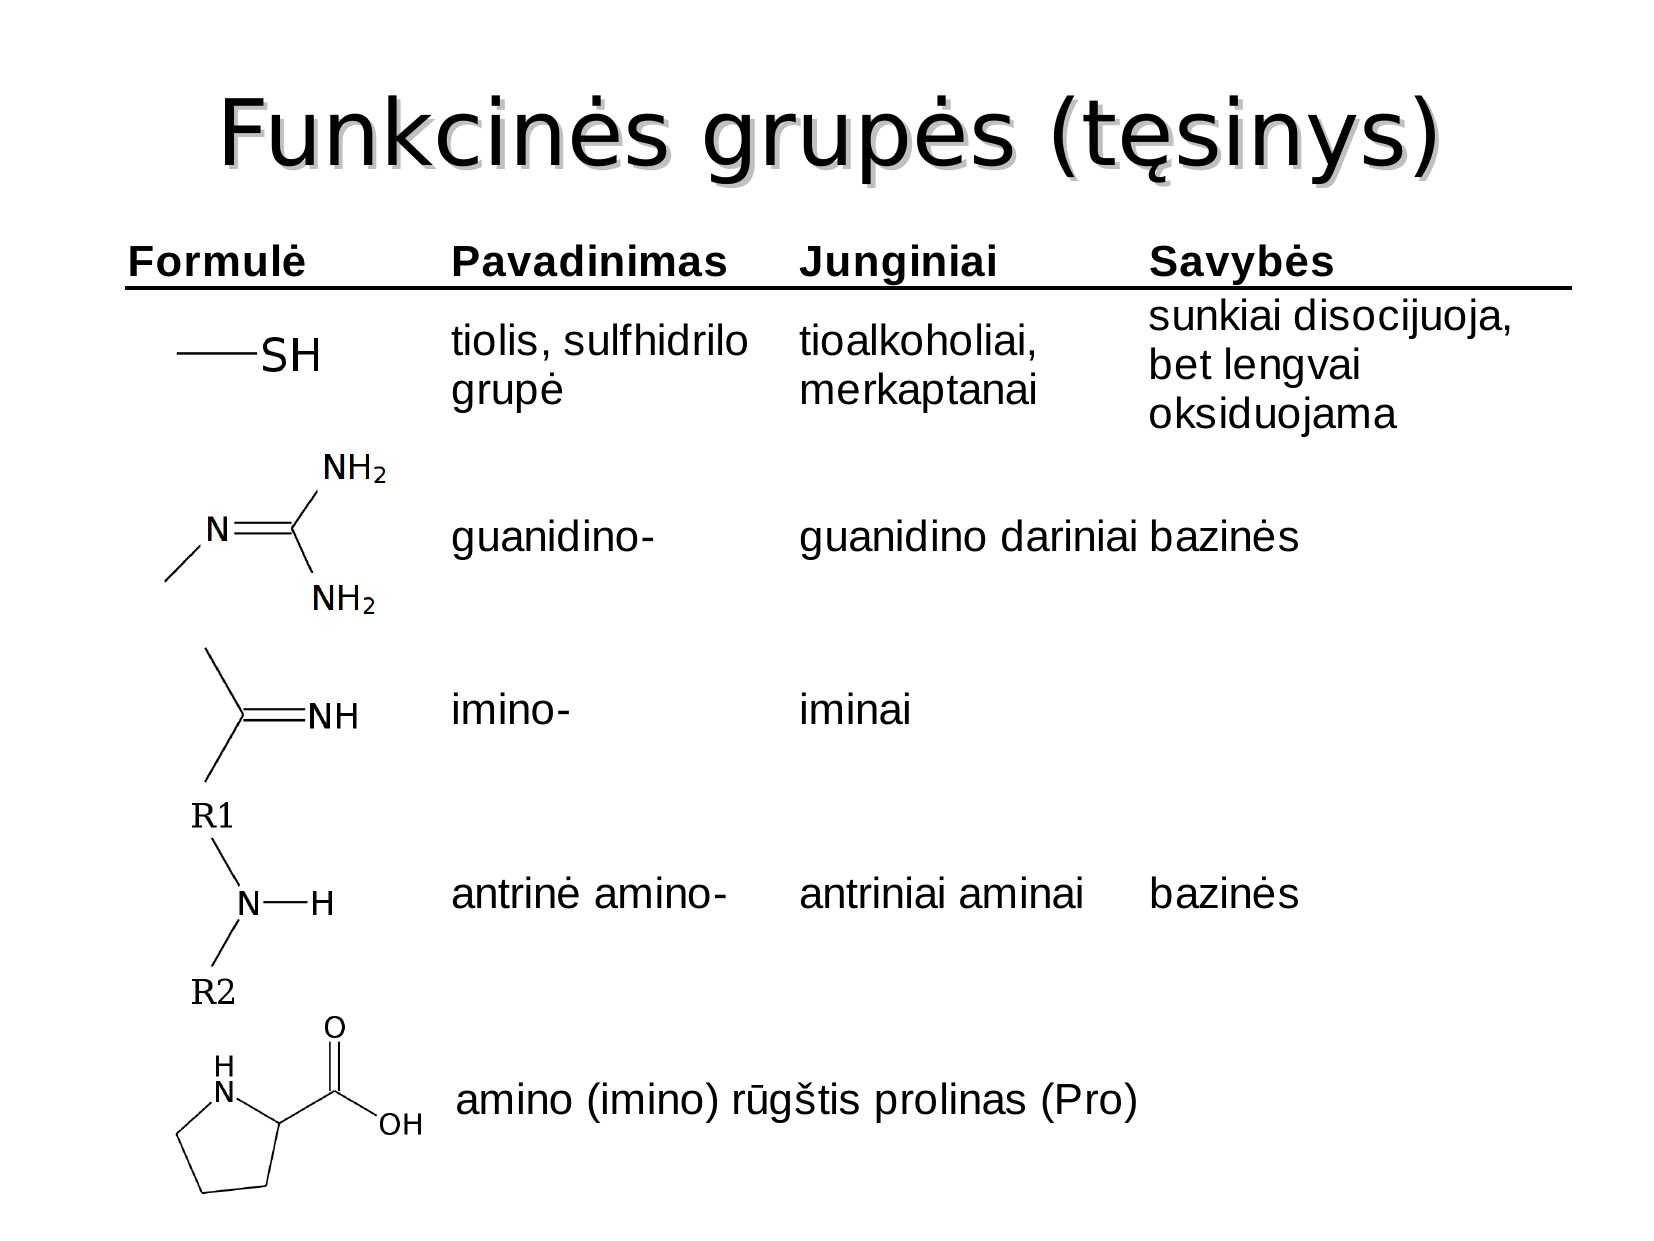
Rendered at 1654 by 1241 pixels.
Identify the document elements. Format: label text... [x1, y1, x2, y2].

title Funkcinės grupės (tęsinys) [86, 37, 1576, 230]
chart [124, 234, 1576, 1201]
